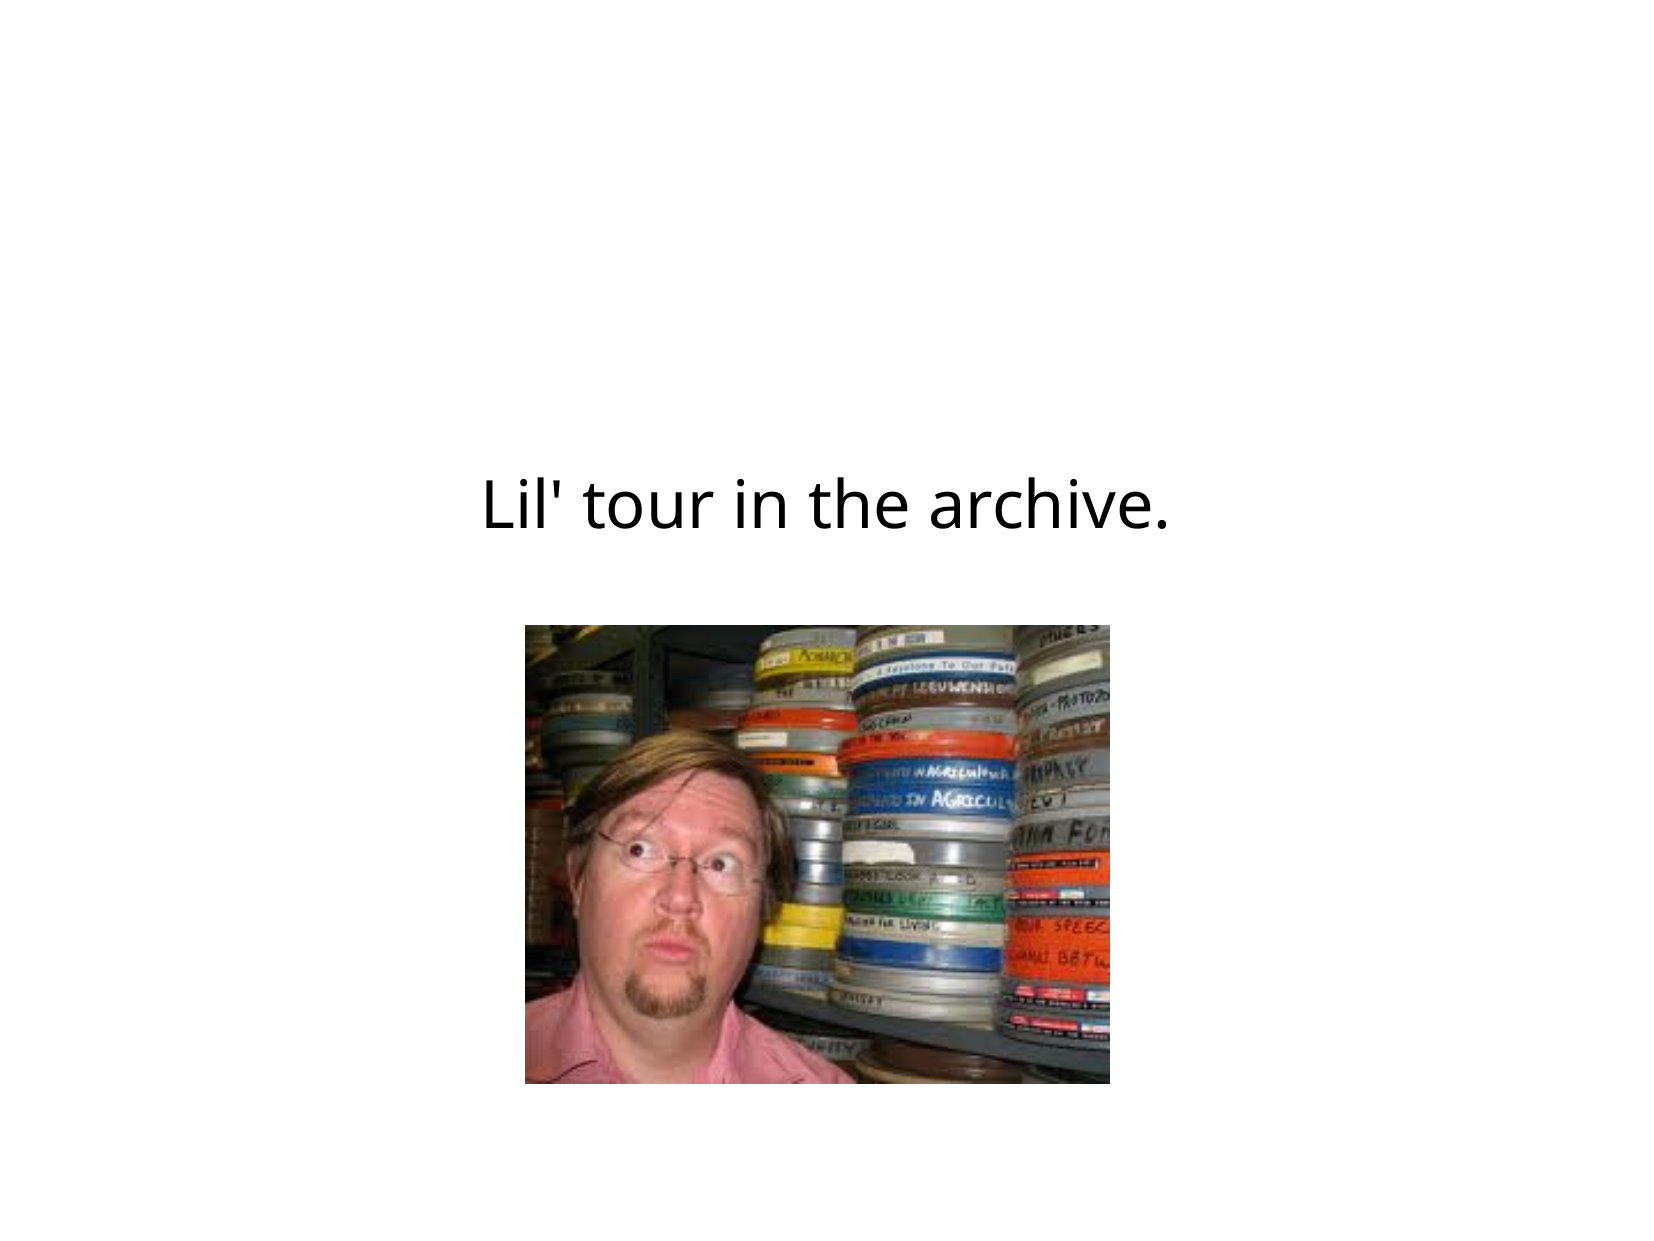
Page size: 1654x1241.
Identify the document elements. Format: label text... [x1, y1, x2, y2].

picture [525, 625, 1110, 1084]
subtitle Lil' tour in the archive. [82, 0, 1571, 1025]
